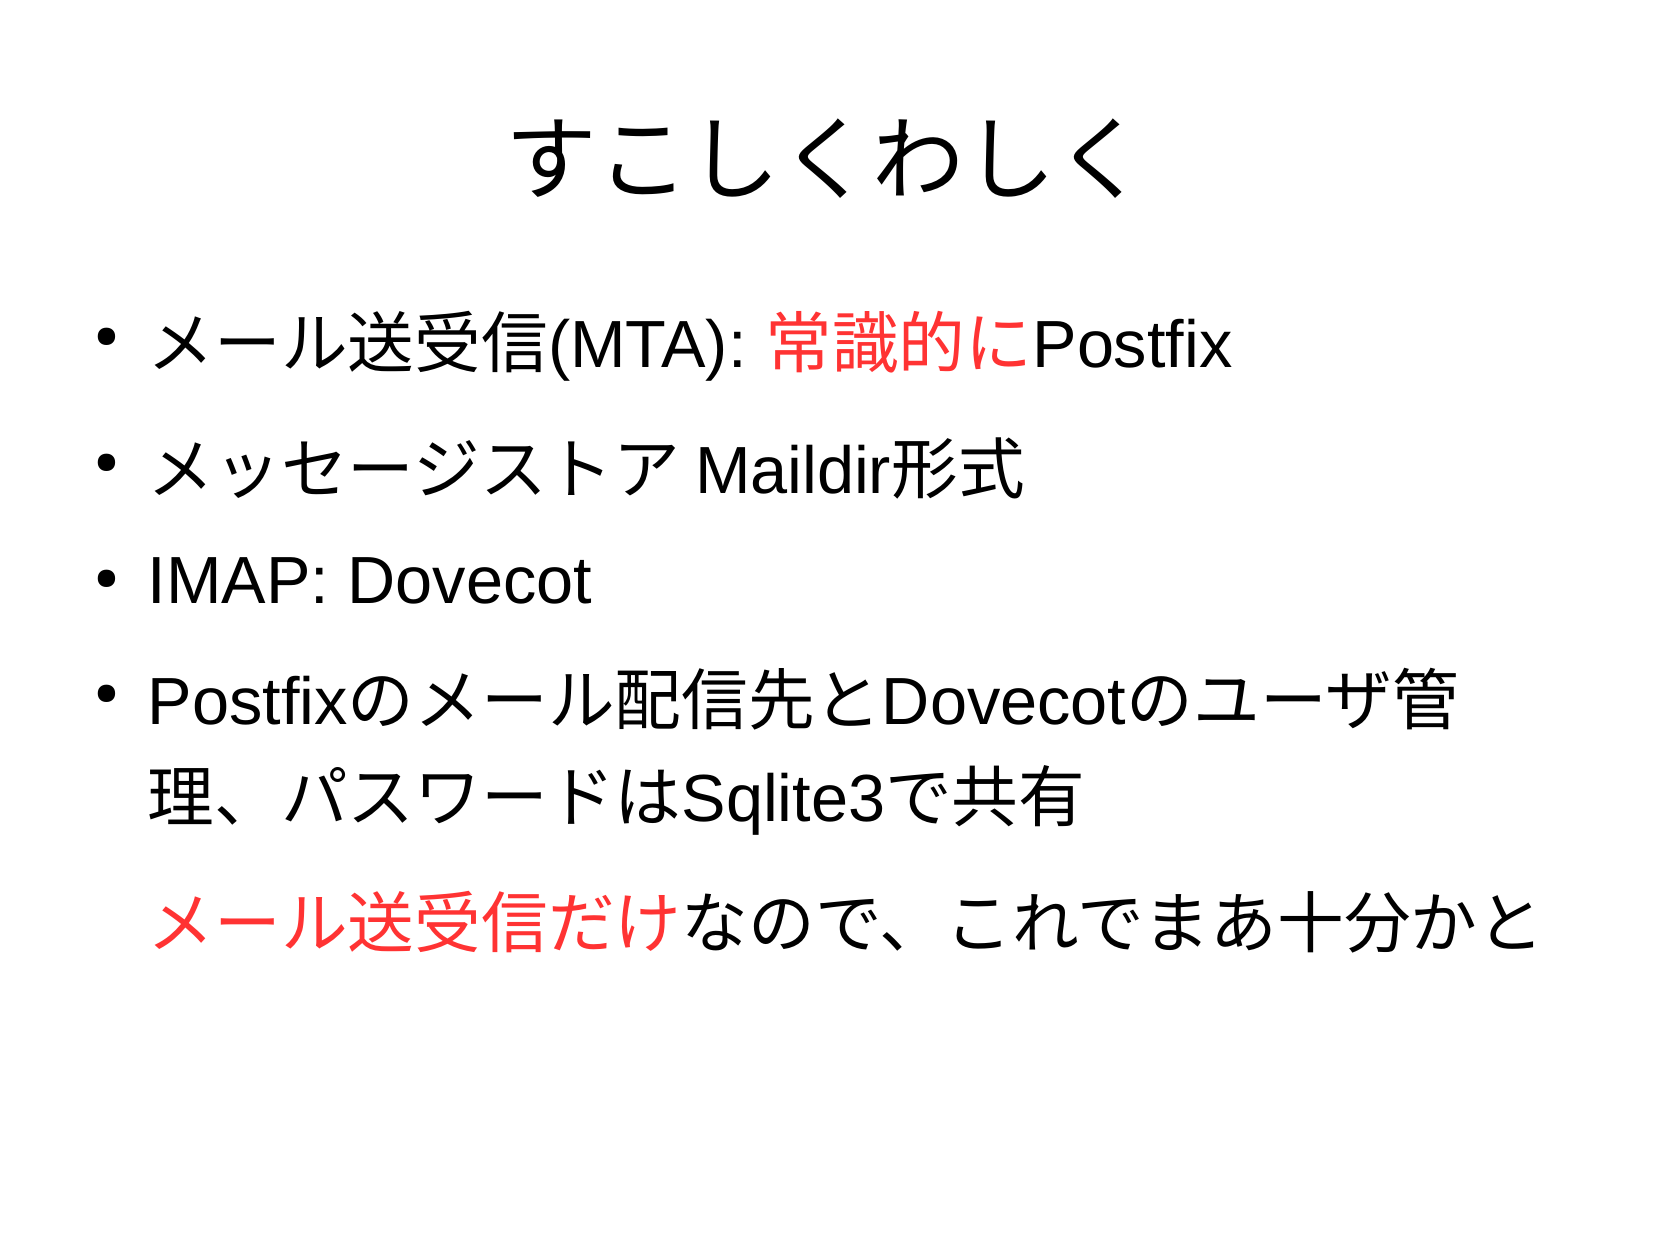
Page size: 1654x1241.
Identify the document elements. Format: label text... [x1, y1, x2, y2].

list メール送受信(MTA): 常識的にPostfix メッセージストア Maildir形式 IMAP: Dovecot Postfixのメール配信先とDovecotのユーザ管理、パスワードはSqlite3で共有 メール送受信だけなので、これでまあ十分かと [76, 290, 1565, 1010]
title すこしくわしく [82, 49, 1571, 257]
